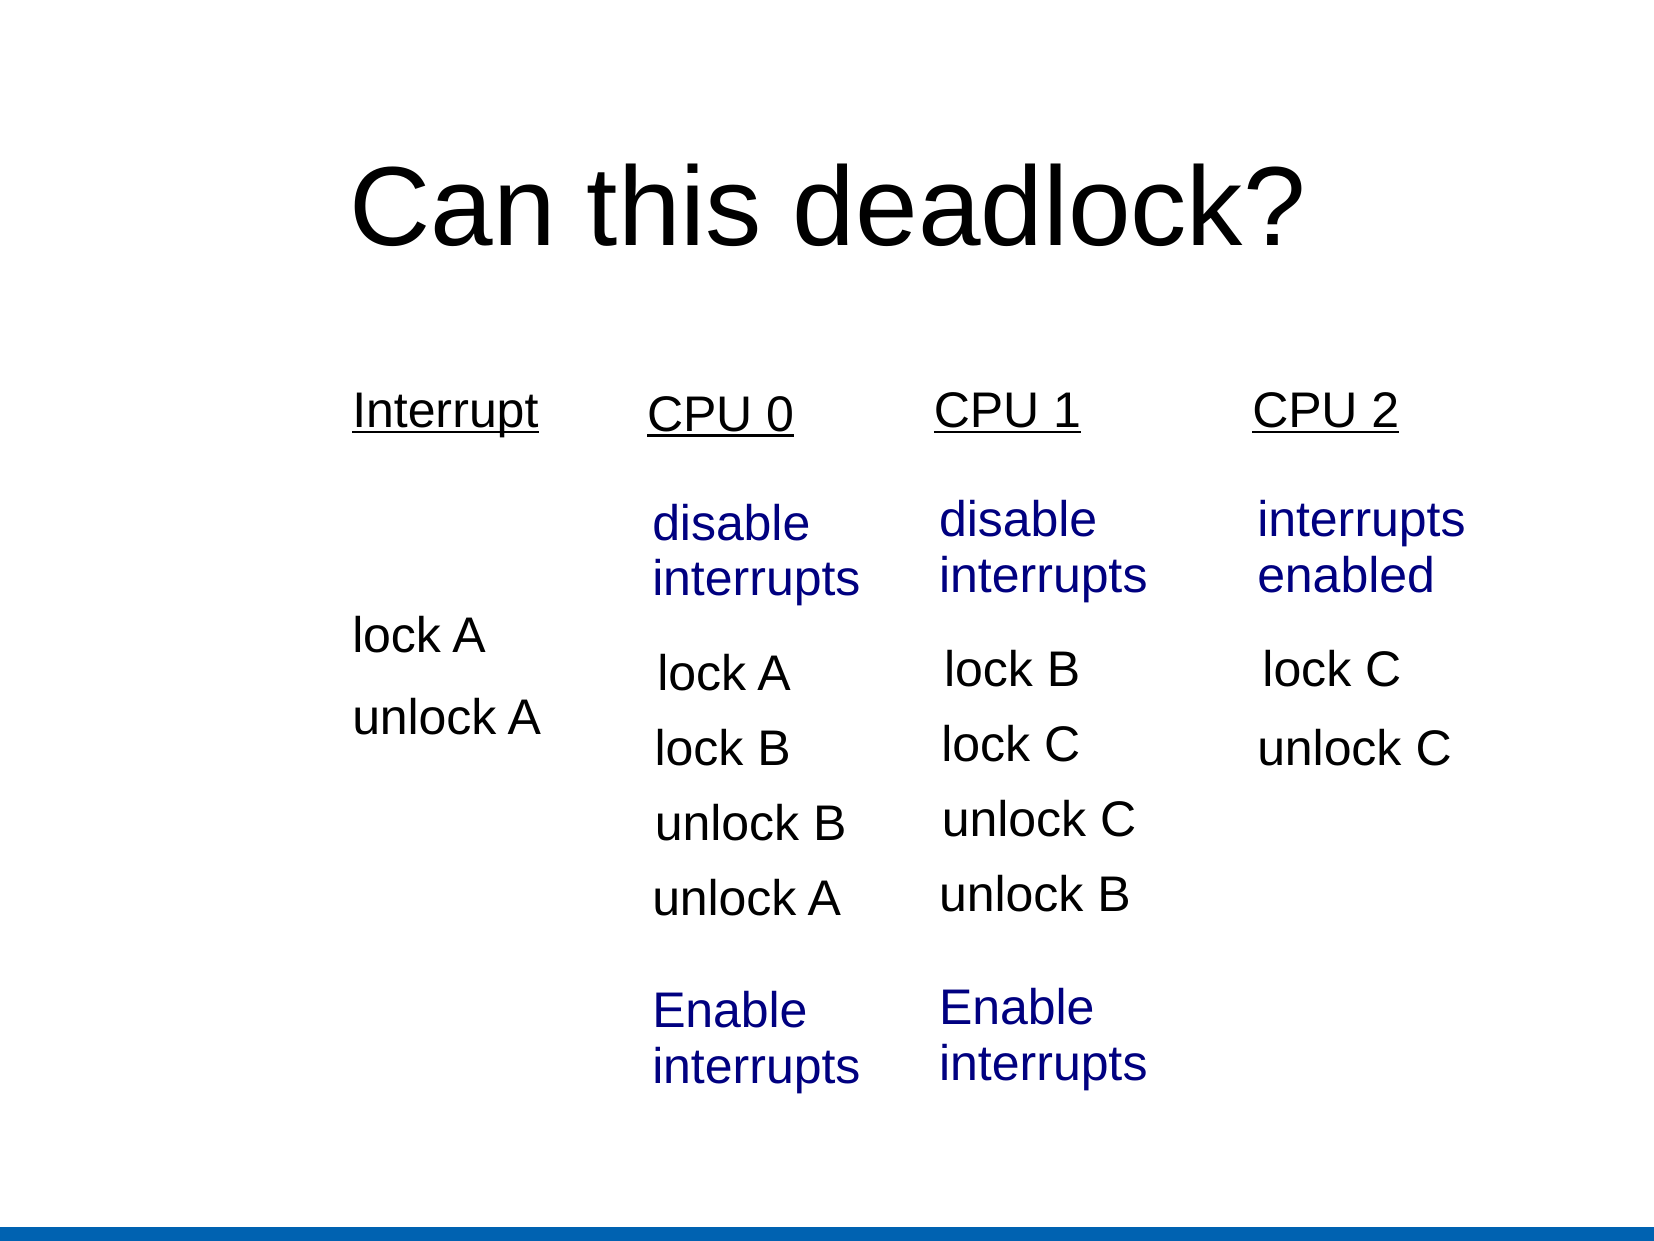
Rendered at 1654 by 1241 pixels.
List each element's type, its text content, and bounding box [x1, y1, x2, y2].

text_box Interrupt [337, 375, 554, 447]
text_box unlock C [1242, 712, 1467, 788]
text_box lock A [337, 600, 501, 672]
text_box lock C [1247, 634, 1417, 706]
text_box unlock C [927, 784, 1152, 856]
text_box unlock A [337, 681, 557, 753]
title Can this deadlock? [121, 110, 1534, 303]
text_box CPU 1 [919, 375, 1096, 447]
text_box Enable interrupts [924, 971, 1163, 1098]
text_box disable interrupts [637, 487, 876, 614]
text_box unlock B [640, 787, 862, 859]
text_box disable interrupts [924, 484, 1163, 611]
text_box lock B [639, 712, 806, 788]
text_box unlock A [637, 862, 857, 938]
text_box lock A [642, 637, 806, 709]
text_box unlock B [924, 859, 1146, 935]
text_box CPU 0 [632, 378, 810, 450]
text_box Enable interrupts [637, 975, 876, 1102]
text_box lock B [929, 634, 1096, 706]
text_box CPU 2 [1237, 375, 1415, 447]
text_box lock C [926, 709, 1096, 785]
text_box interrupts enabled [1242, 484, 1481, 611]
